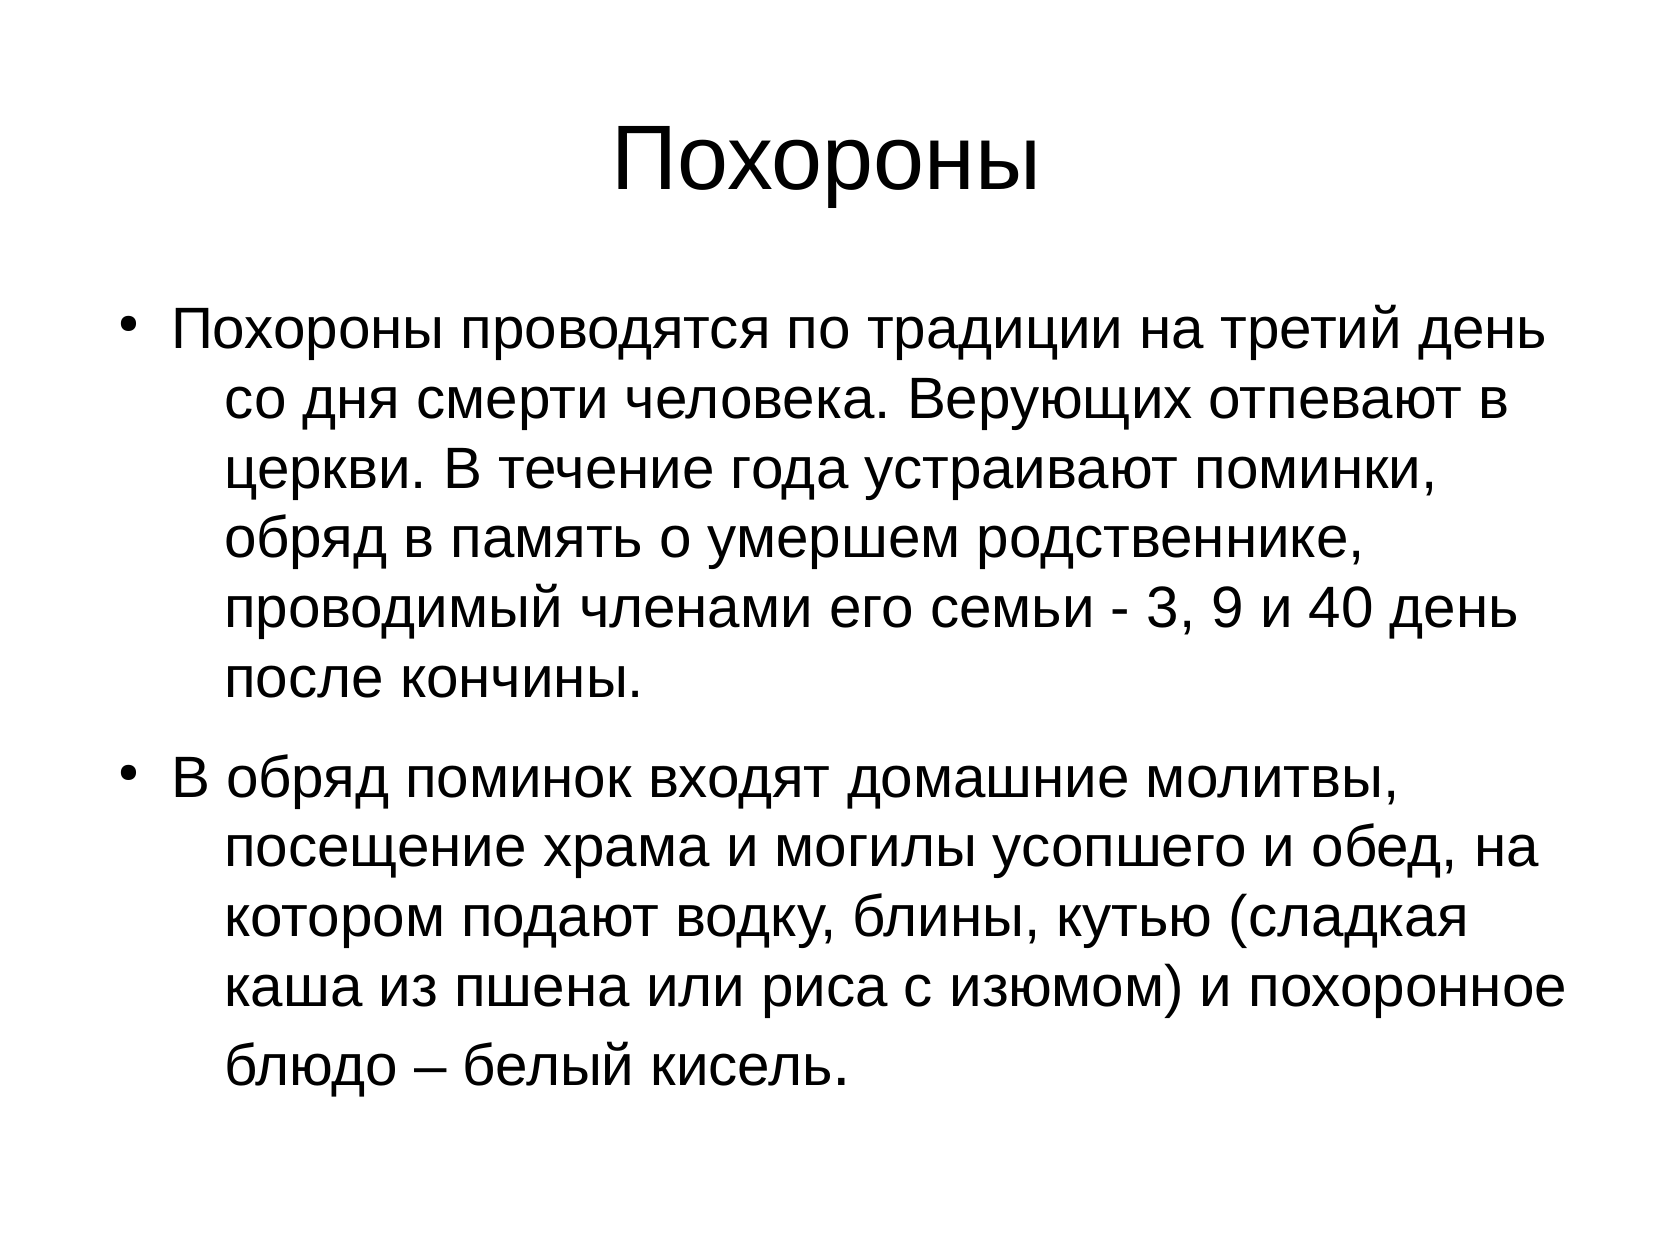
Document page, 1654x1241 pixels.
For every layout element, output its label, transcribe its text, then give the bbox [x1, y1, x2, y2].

list Похороны проводятся по традиции на третий день со дня смерти человека. Верующих отпевают в церкви. В течение года устраивают поминки, обряд в память о умершем родственнике, проводимый членами его семьи - 3, 9 и 40 день после кончины. В обряд поминок входят домашние молитвы, посещение храма и могилы усопшего и обед, на котором подают водку, блины, кутью (сладкая каша из пшена или риса с изюмом) и похоронное блюдо – белый кисель. [82, 290, 1571, 1217]
title Похороны [82, 49, 1571, 257]
